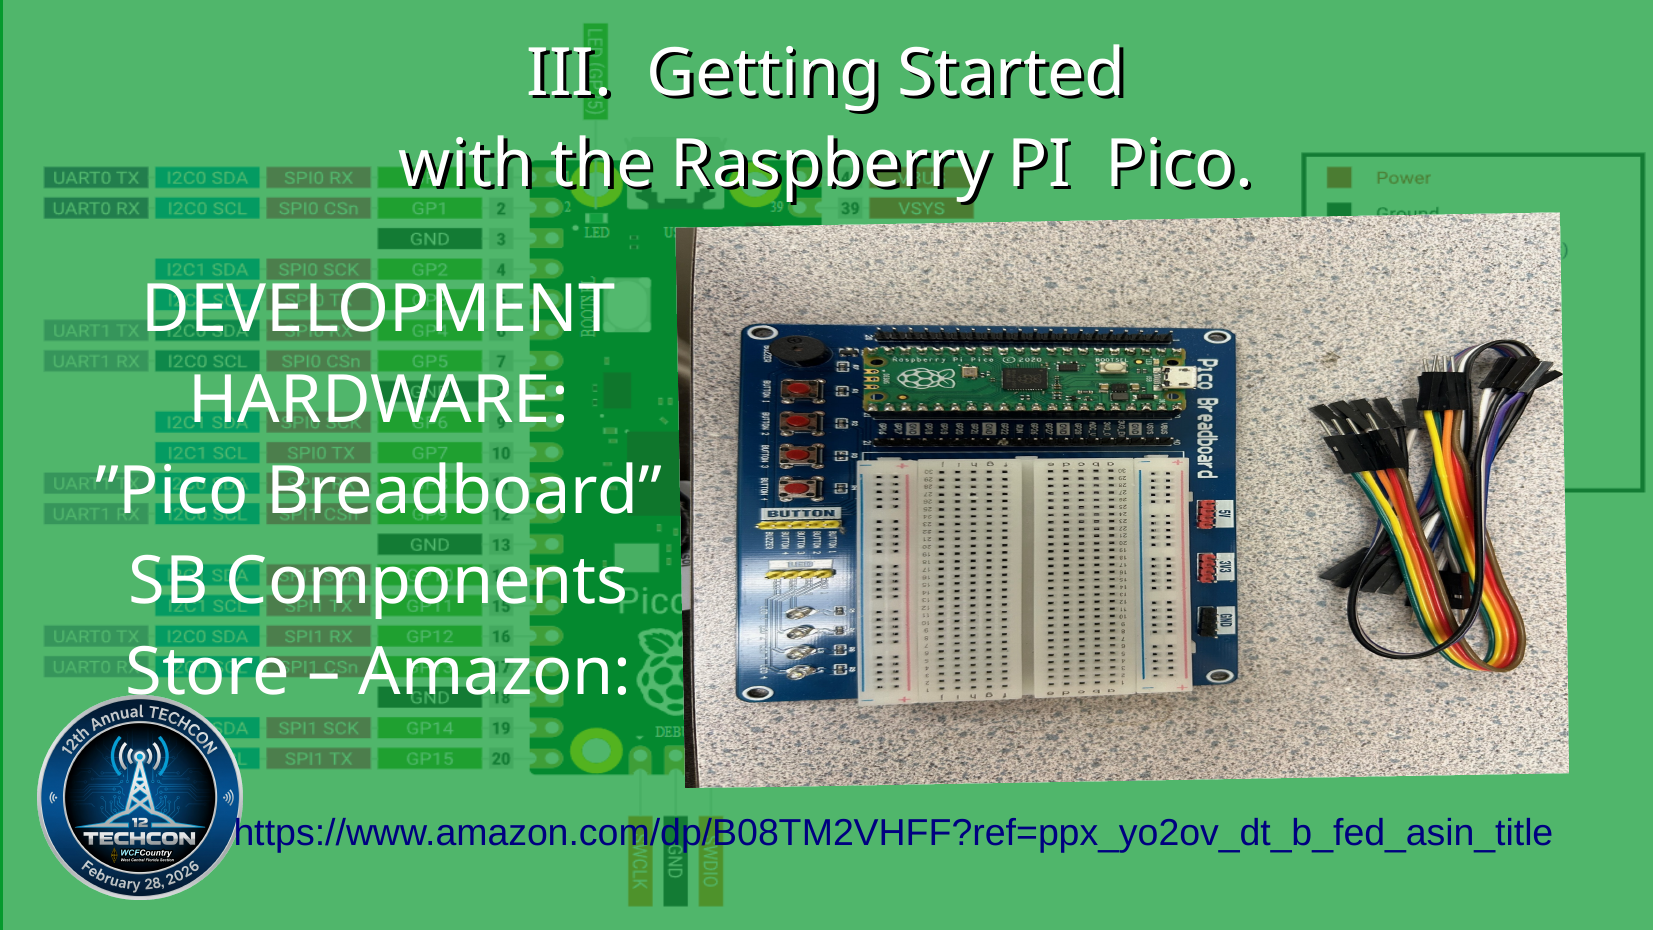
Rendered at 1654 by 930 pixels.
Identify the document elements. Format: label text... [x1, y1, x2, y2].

picture [37, 695, 243, 900]
picture [675, 213, 1569, 788]
title III. Getting Started with the Raspberry PI Pico. [82, 37, 1571, 193]
list DEVELOPMENT HARDWARE: ”Pico Breadboard” SB Components Store – Amazon: [82, 217, 676, 757]
text_box https://www.amazon.com/dp/B08TM2VHFF?ref=ppx_yo2ov_dt_b_fed_asin_title [218, 804, 1607, 880]
